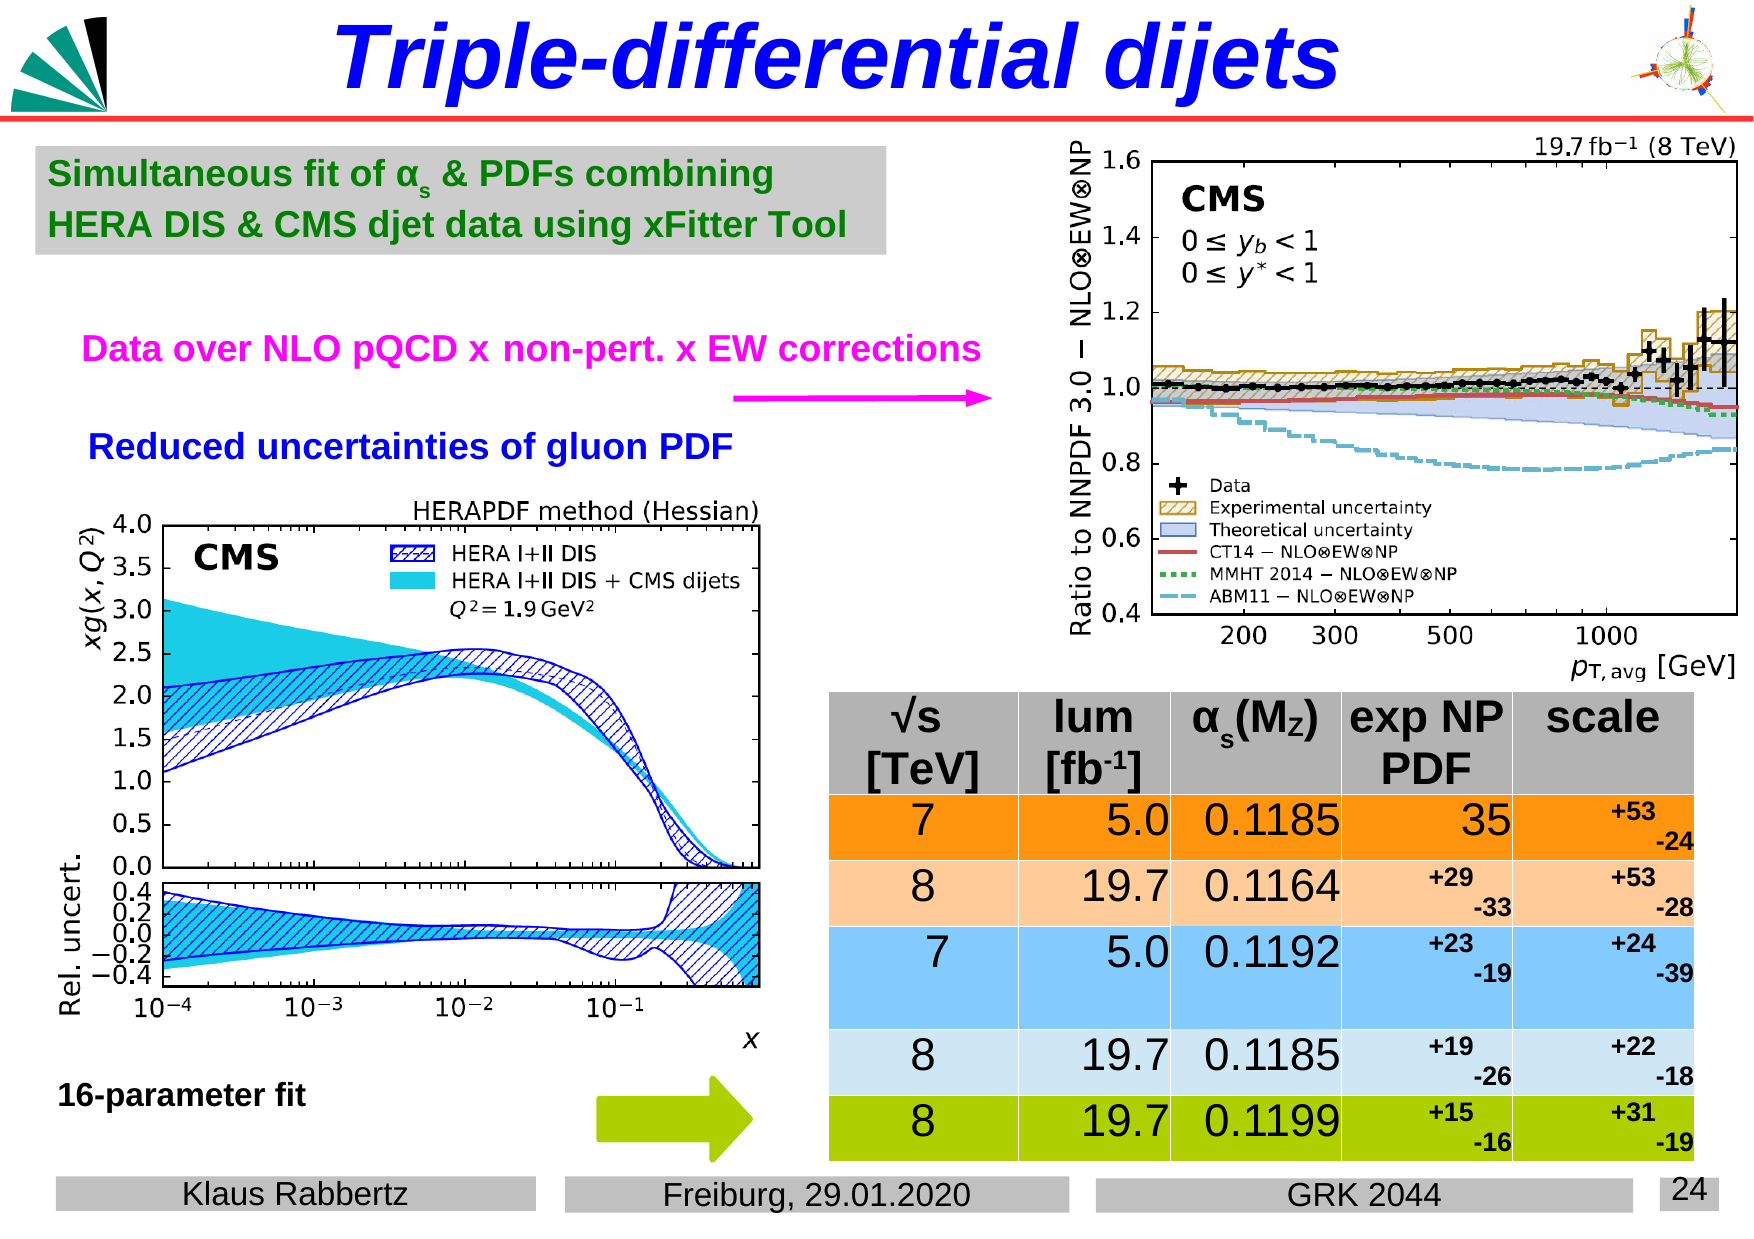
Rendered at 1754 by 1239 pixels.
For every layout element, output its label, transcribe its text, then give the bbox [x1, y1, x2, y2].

table_cell +29-33 [1342, 861, 1512, 926]
table_cell +19-26 [1342, 1030, 1512, 1095]
table_cell 0.1199 [1171, 1096, 1341, 1161]
picture [1631, 5, 1739, 113]
table_cell 0.1164 [1171, 861, 1341, 926]
text_box 16-parameter fit [45, 1070, 329, 1122]
table_cell 19.7 [1019, 861, 1170, 926]
table_cell 7 [829, 795, 1018, 860]
picture [1057, 133, 1747, 682]
table_cell 19.7 [1019, 1030, 1170, 1095]
table_cell +23-19 [1342, 927, 1512, 1029]
table_cell 8 [829, 861, 1018, 926]
table_cell 0.1185 [1171, 1029, 1341, 1095]
table_cell +31-19 [1513, 1096, 1694, 1161]
table_header lum [fb-1] [1019, 692, 1170, 794]
table_header scale [1513, 692, 1694, 794]
table_cell 35 [1342, 795, 1512, 860]
table_cell +53-24 [1513, 795, 1694, 860]
table_cell +53-28 [1513, 861, 1694, 926]
text_box [599, 1078, 751, 1160]
table_cell 7 [829, 927, 1018, 1029]
table_cell 19.7 [1019, 1096, 1170, 1161]
picture [11, 17, 107, 113]
text_box Data over NLO pQCD x non-pert. x EW corrections [69, 320, 995, 377]
text_box Simultaneous fit of αs & PDFs combining HERA DIS & CMS djet data using xFitter Tool [35, 146, 887, 255]
table_cell +15-16 [1342, 1096, 1512, 1161]
table_header √s [TeV] [829, 692, 1018, 794]
text_box Reduced uncertainties of gluon PDF [76, 419, 761, 479]
table_cell +22-18 [1513, 1030, 1694, 1095]
table_cell +24-39 [1513, 927, 1694, 1029]
picture [49, 494, 771, 1055]
table_cell 0.1185 [1171, 795, 1341, 860]
table_cell 8 [829, 1096, 1018, 1161]
table_cell 5.0 [1019, 795, 1170, 860]
table_header αs(MZ) [1171, 692, 1341, 794]
table_cell 5.0 [1019, 927, 1170, 1029]
table_cell 0.1192 [1171, 926, 1341, 1029]
table_header exp NP PDF [1342, 692, 1512, 794]
table_cell 8 [829, 1030, 1018, 1095]
title Triple-differential dijets [129, 0, 1545, 114]
